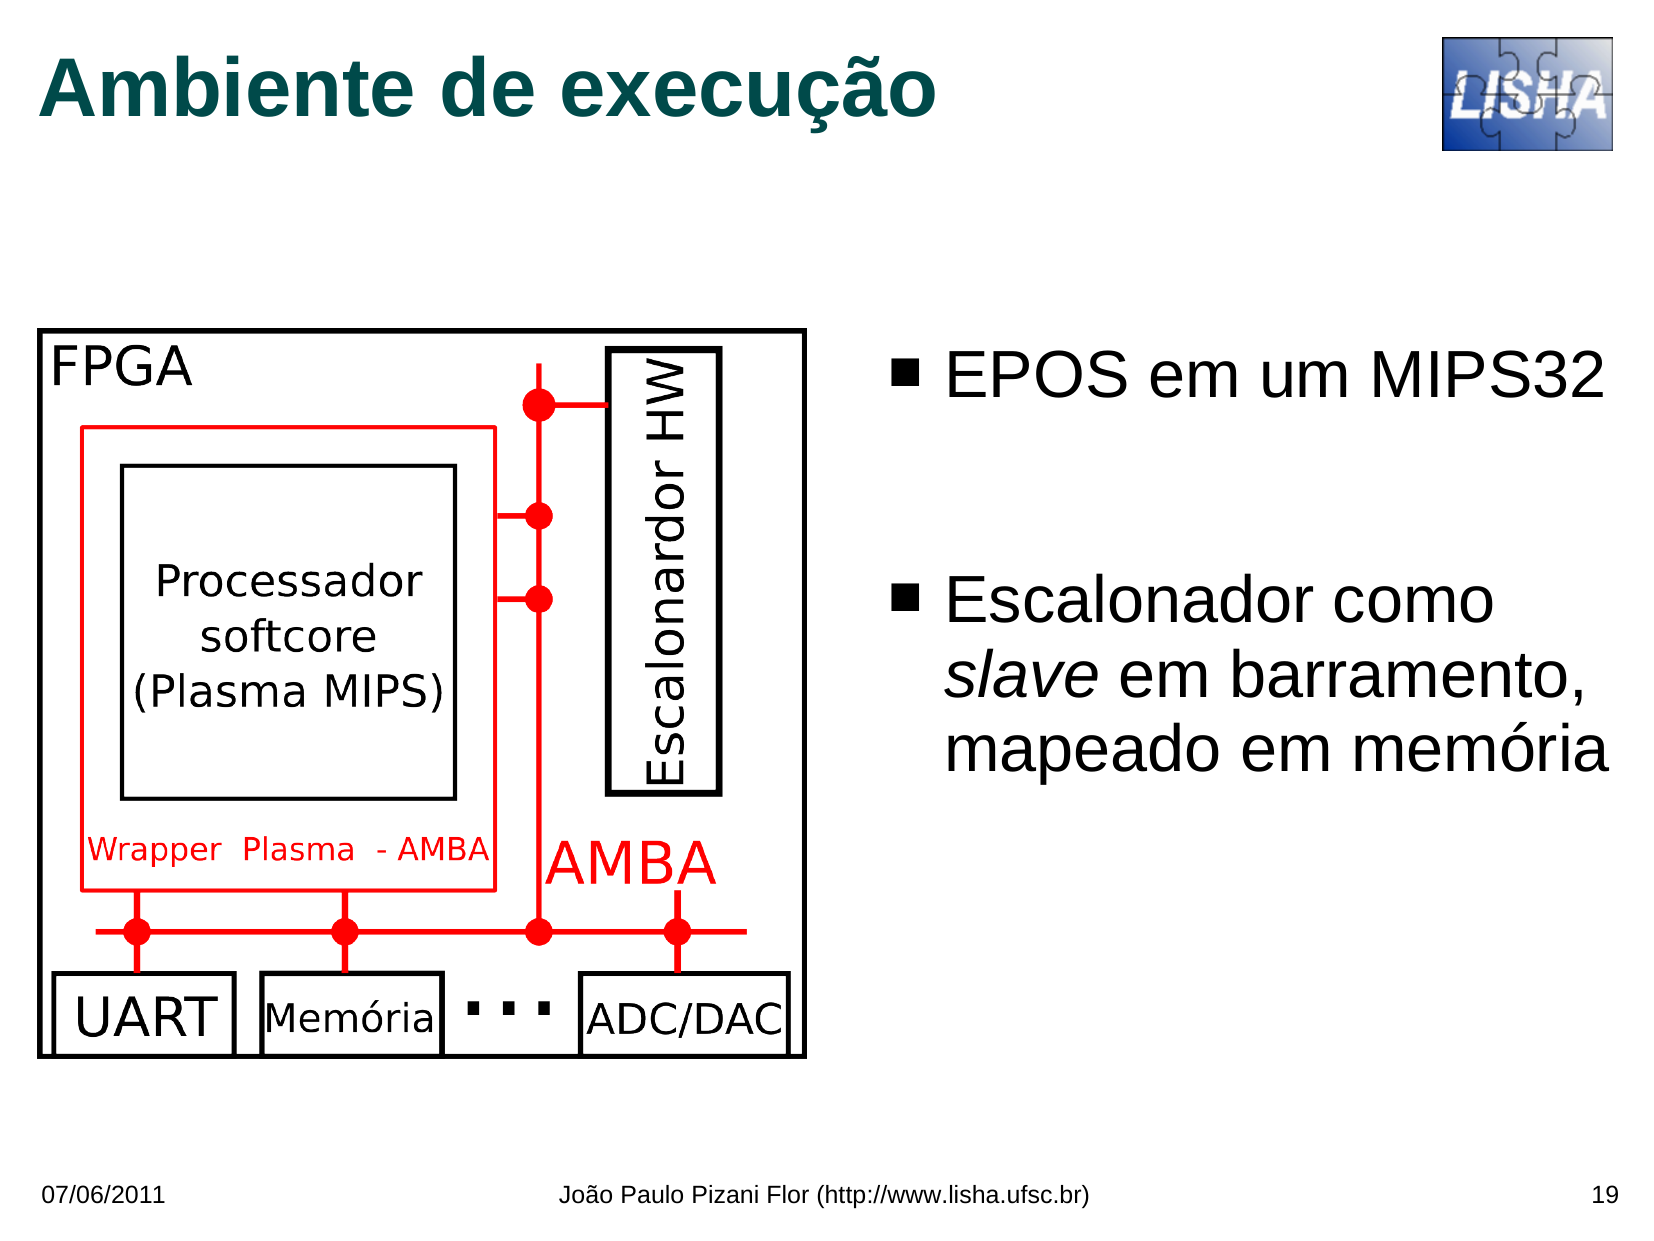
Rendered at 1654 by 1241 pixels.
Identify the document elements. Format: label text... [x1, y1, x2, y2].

picture [1442, 37, 1613, 151]
picture [37, 309, 807, 1078]
list EPOS em um MIPS32 Escalonador como slave em barramento, mapeado em memória [843, 337, 1613, 1013]
title Ambiente de execução [37, 37, 1426, 151]
